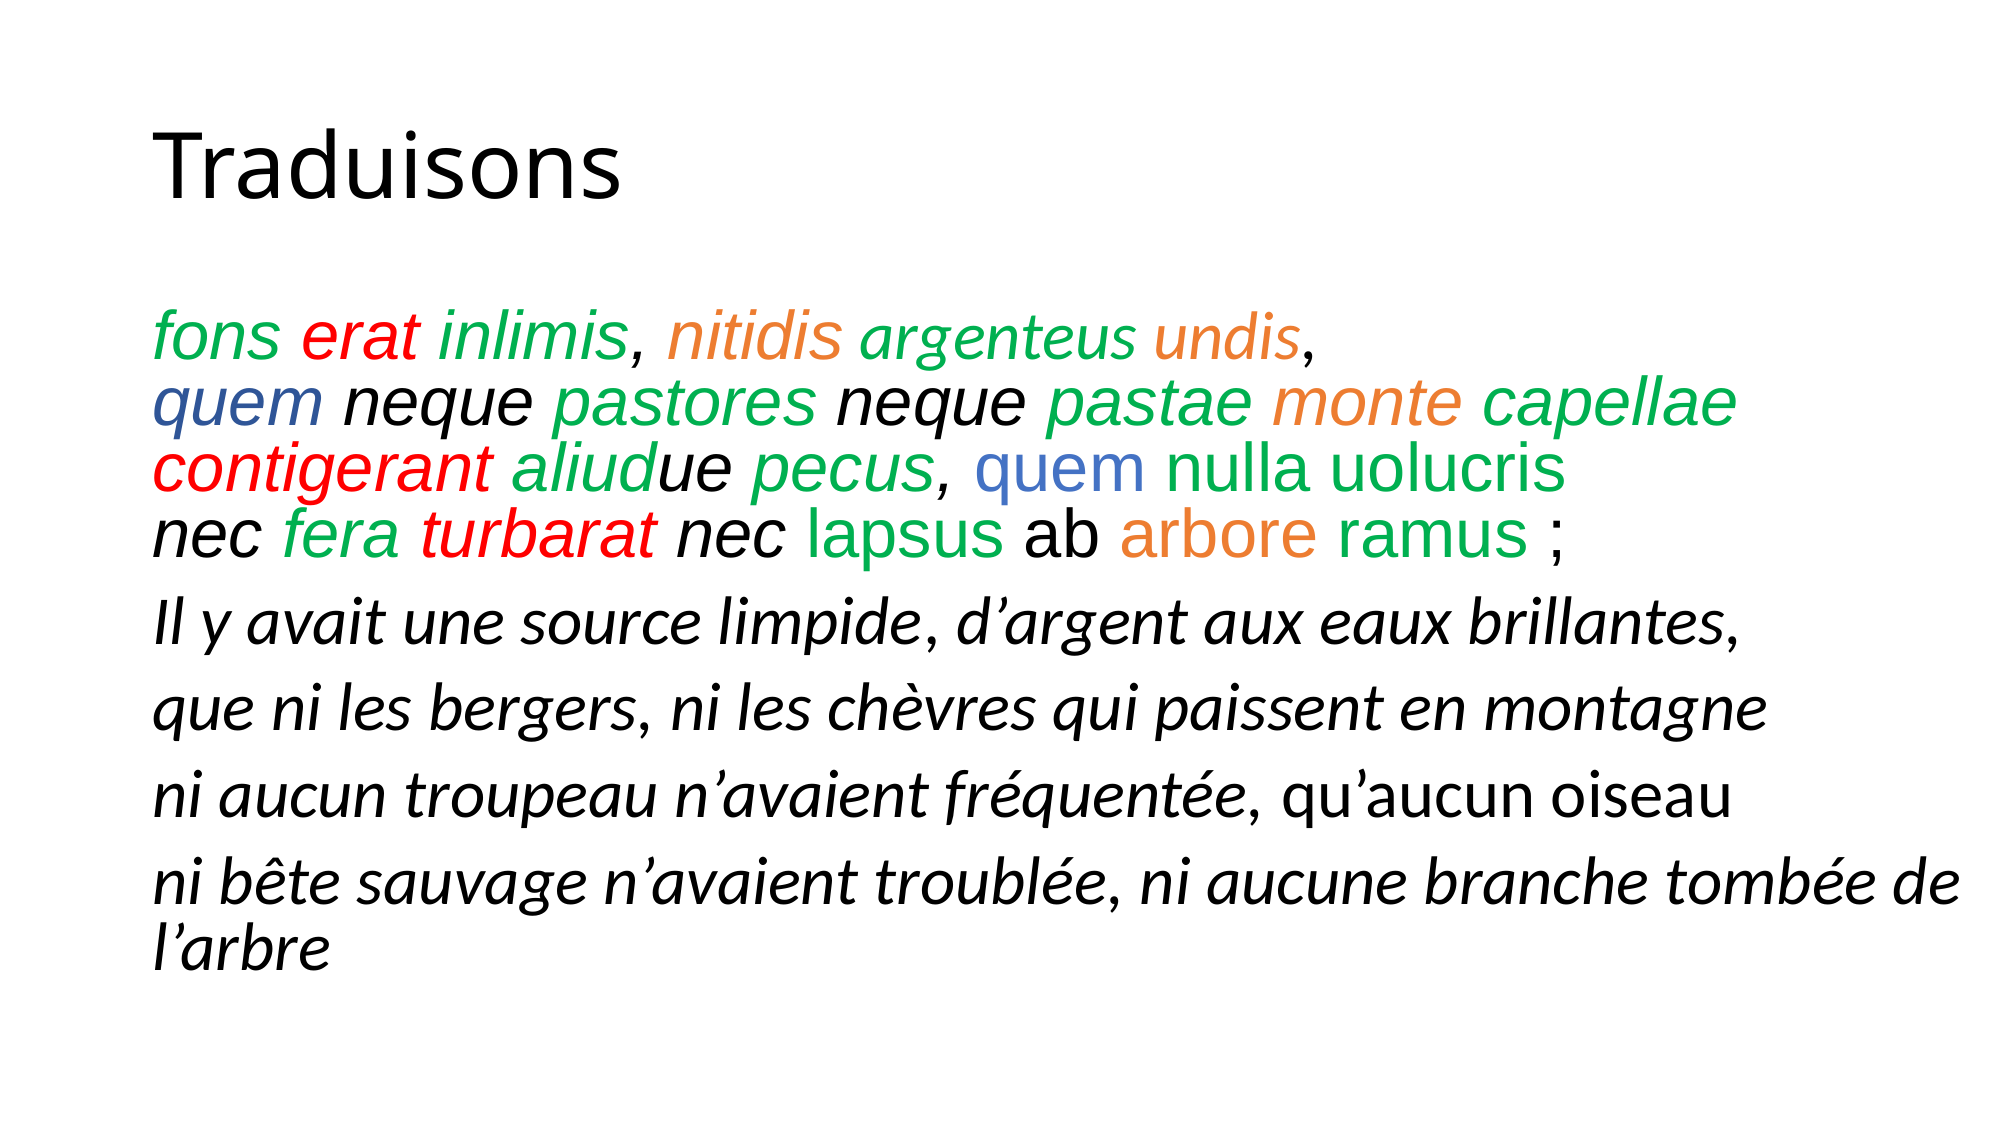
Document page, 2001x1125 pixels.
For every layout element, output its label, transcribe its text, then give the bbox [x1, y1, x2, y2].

title Traduisons [137, 59, 1863, 278]
list fons erat inlimis, nitidis argenteus undis, quem neque pastores neque pastae monte capellae contigerant aliudue pecus, quem nulla uolucris nec fera turbarat nec lapsus ab arbore ramus ; Il y avait une source limpide, d’argent aux eaux brillantes, que ni les bergers, ni les chèvres qui paissent en montagne ni aucun troupeau n’avaient fréquentée, qu’aucun oiseau ni bête sauvage n’avaient troublée, ni aucune branche tombée de l’arbre [137, 299, 1982, 1014]
